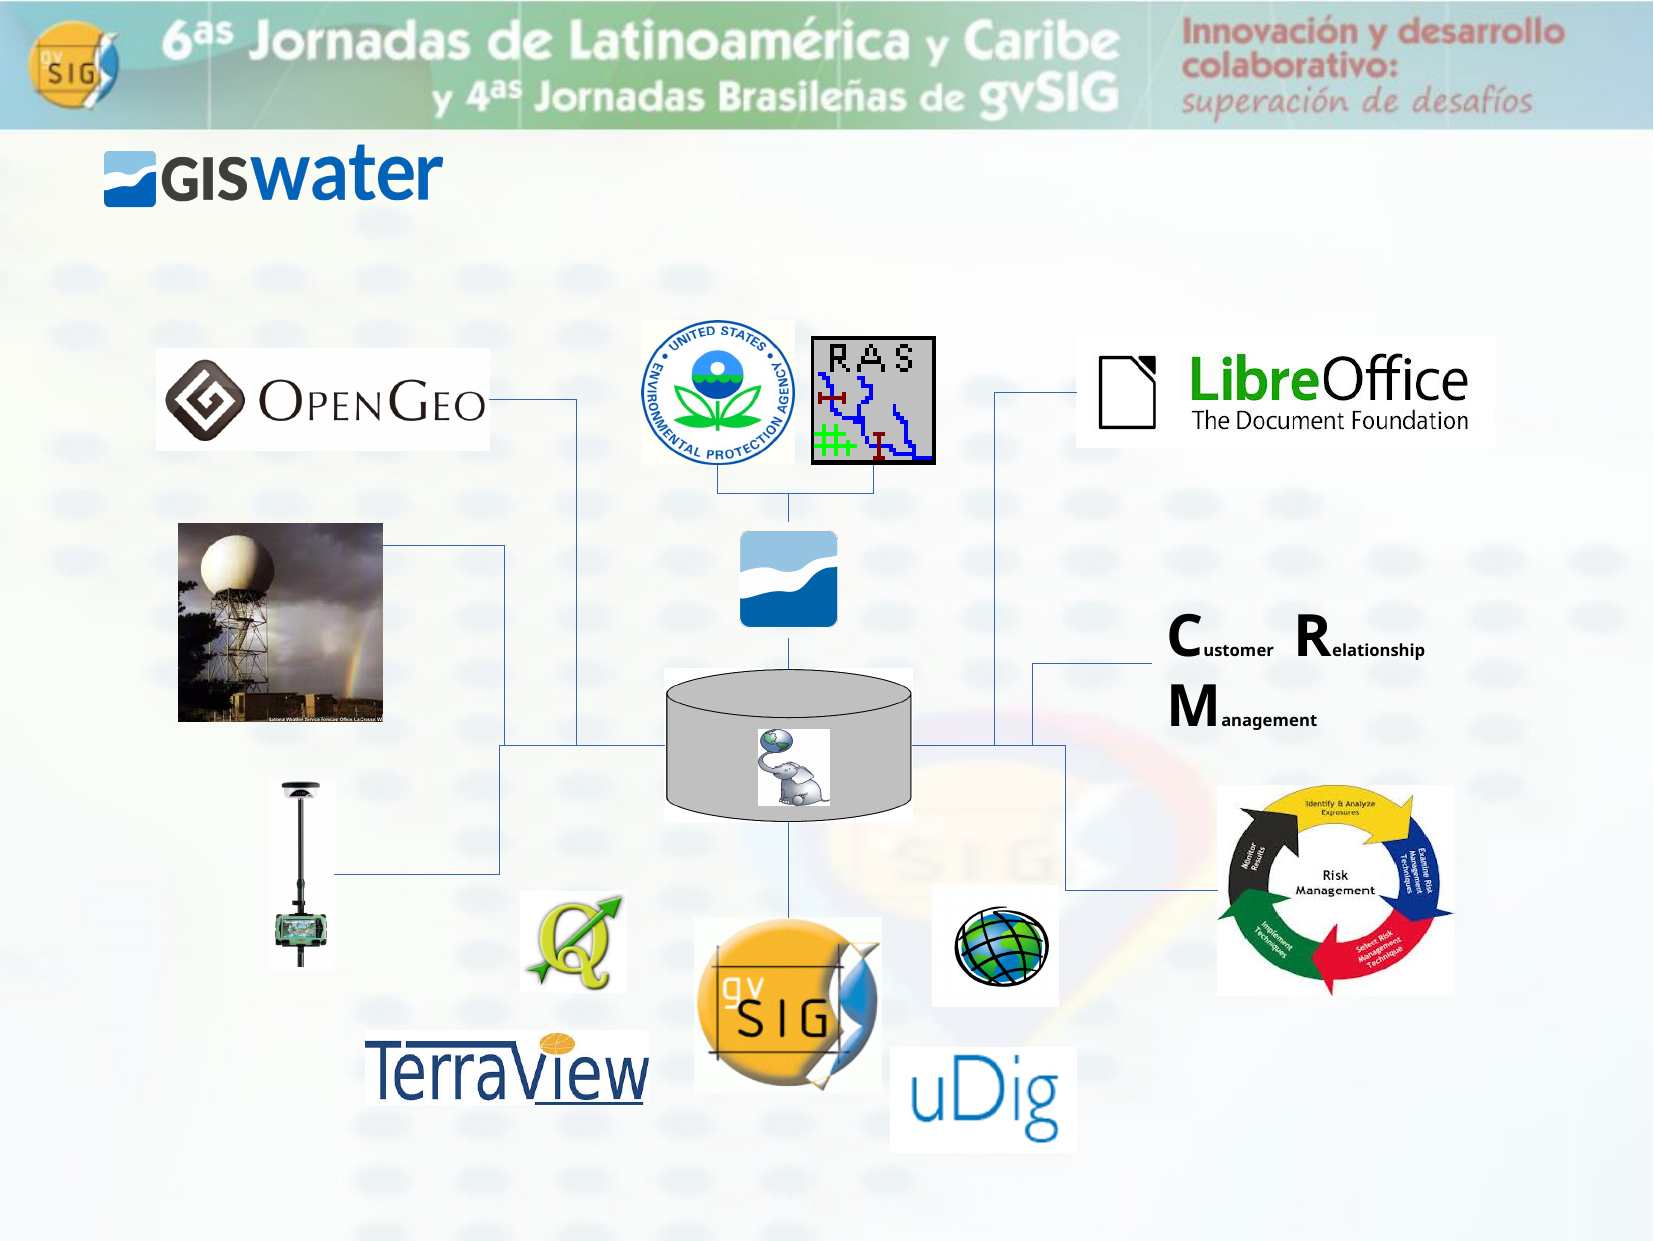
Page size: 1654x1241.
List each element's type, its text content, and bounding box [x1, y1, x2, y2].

picture [0, 0, 1653, 1241]
text_box Customer Relationship Management [1151, 590, 1514, 736]
